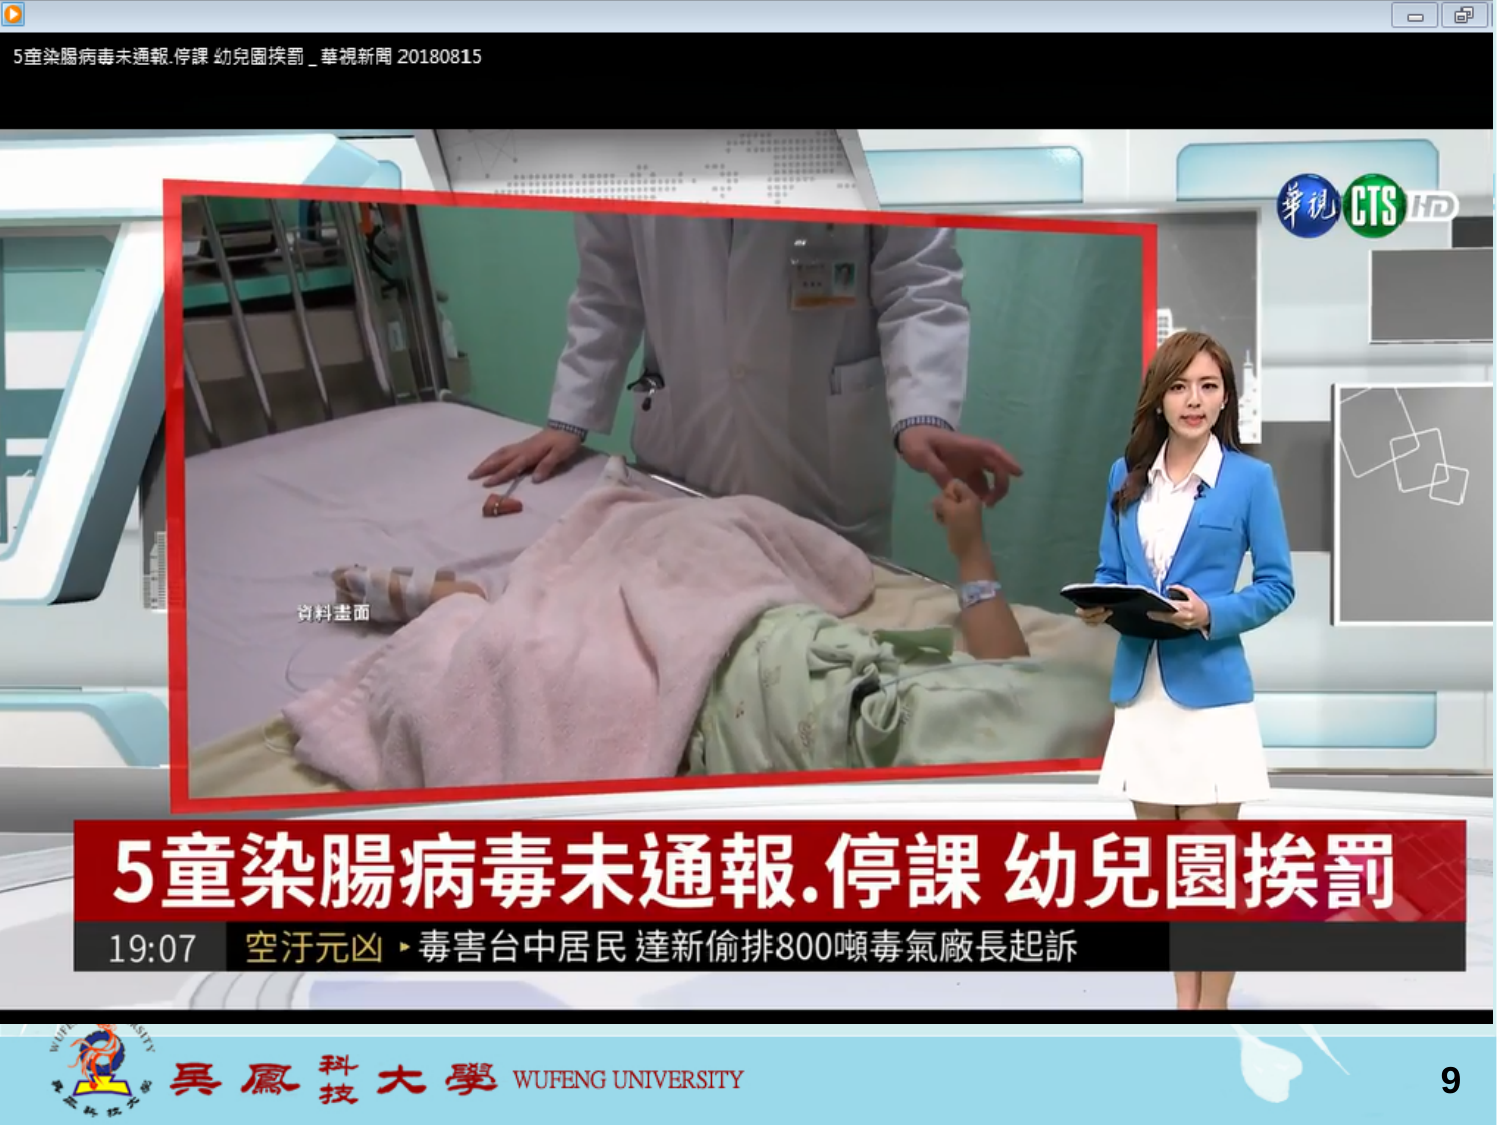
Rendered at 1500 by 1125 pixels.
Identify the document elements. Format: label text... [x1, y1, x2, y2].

picture [0, 0, 1500, 1125]
text_box <number> [1126, 1048, 1477, 1125]
